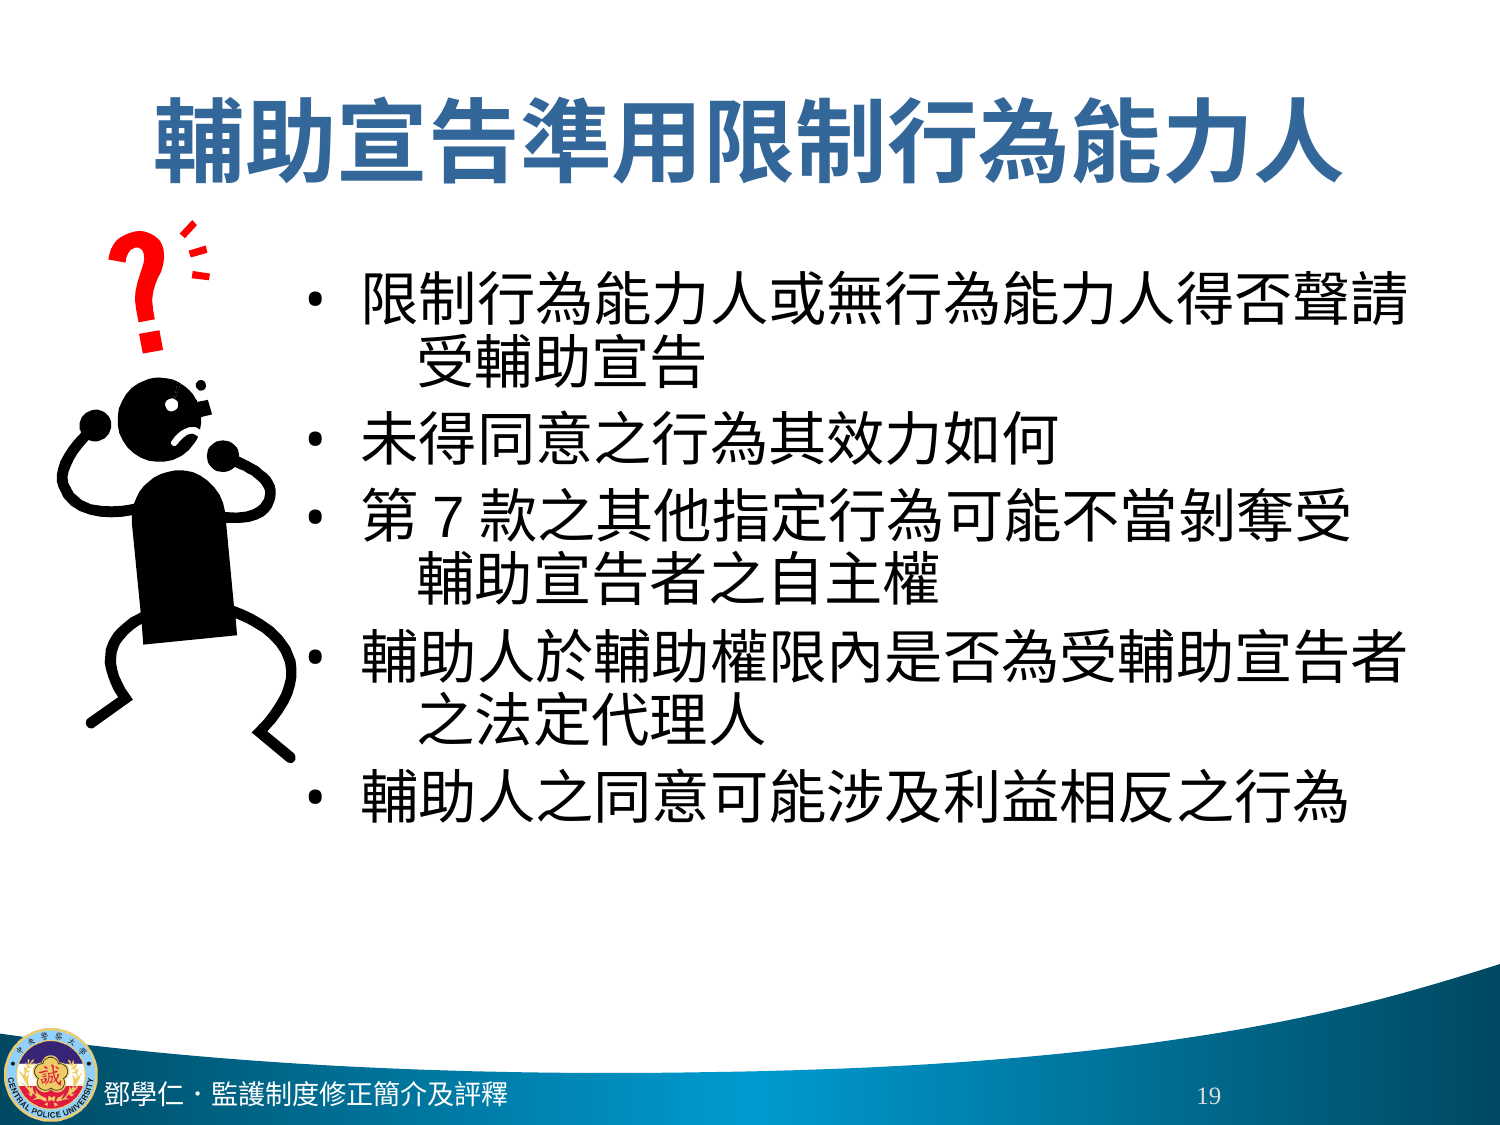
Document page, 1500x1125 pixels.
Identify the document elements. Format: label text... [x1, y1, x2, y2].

text_box [1181, 1046, 1500, 1125]
title 輔助宣告準用限制行為能力人 [75, 45, 1426, 233]
list 限制行為能力人或無行為能力人得否聲請受輔助宣告 未得同意之行為其效力如何 第7款之其他指定行為可能不當剝奪受輔助宣告者之自主權 輔助人於輔助權限內是否為受輔助宣告者之法定代理人 輔助人之同意可能涉及利益相反之行為 [289, 262, 1426, 1005]
picture [53, 220, 301, 764]
